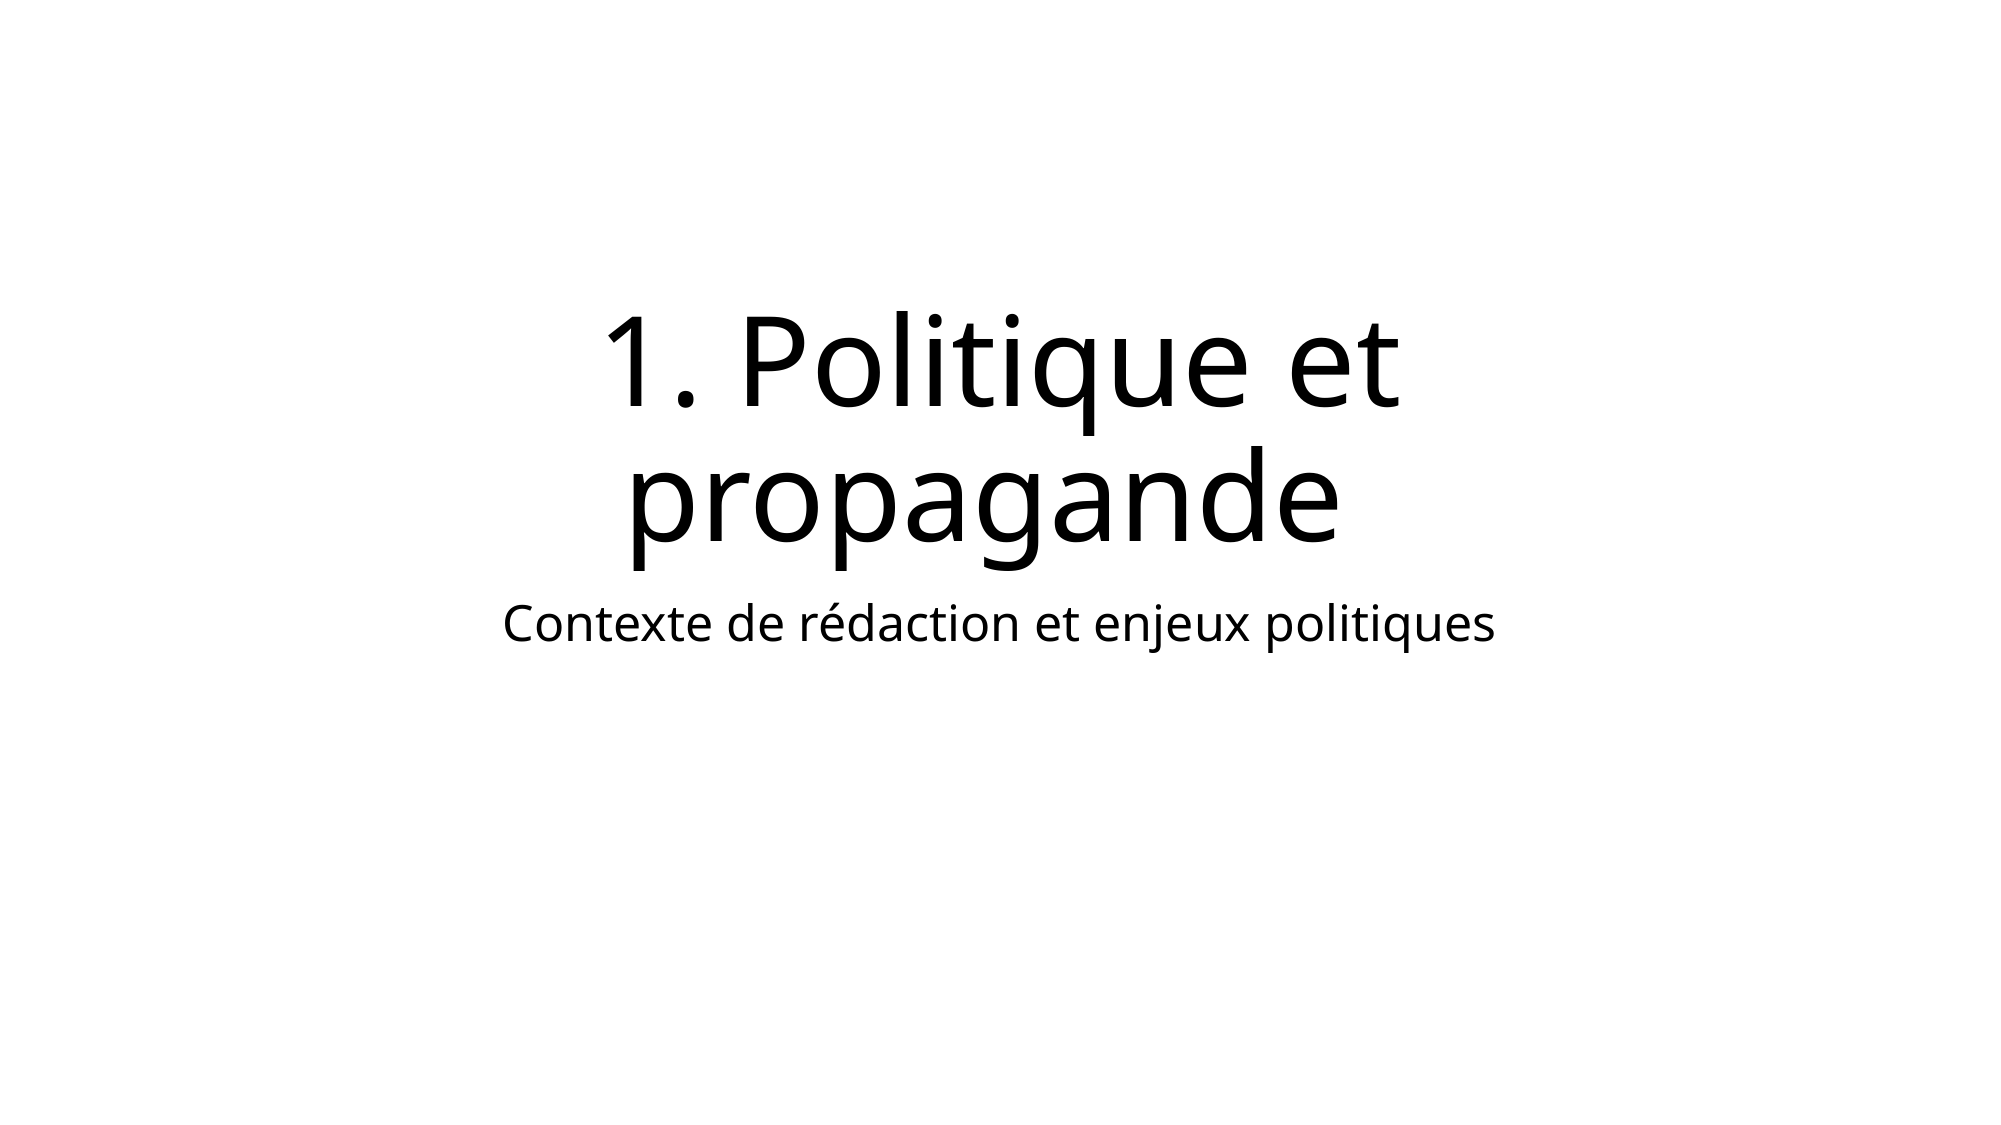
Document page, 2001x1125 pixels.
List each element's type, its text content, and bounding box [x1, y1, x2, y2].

title 1. Politique et propagande [249, 184, 1750, 576]
subtitle Contexte de rédaction et enjeux politiques [249, 590, 1750, 863]
